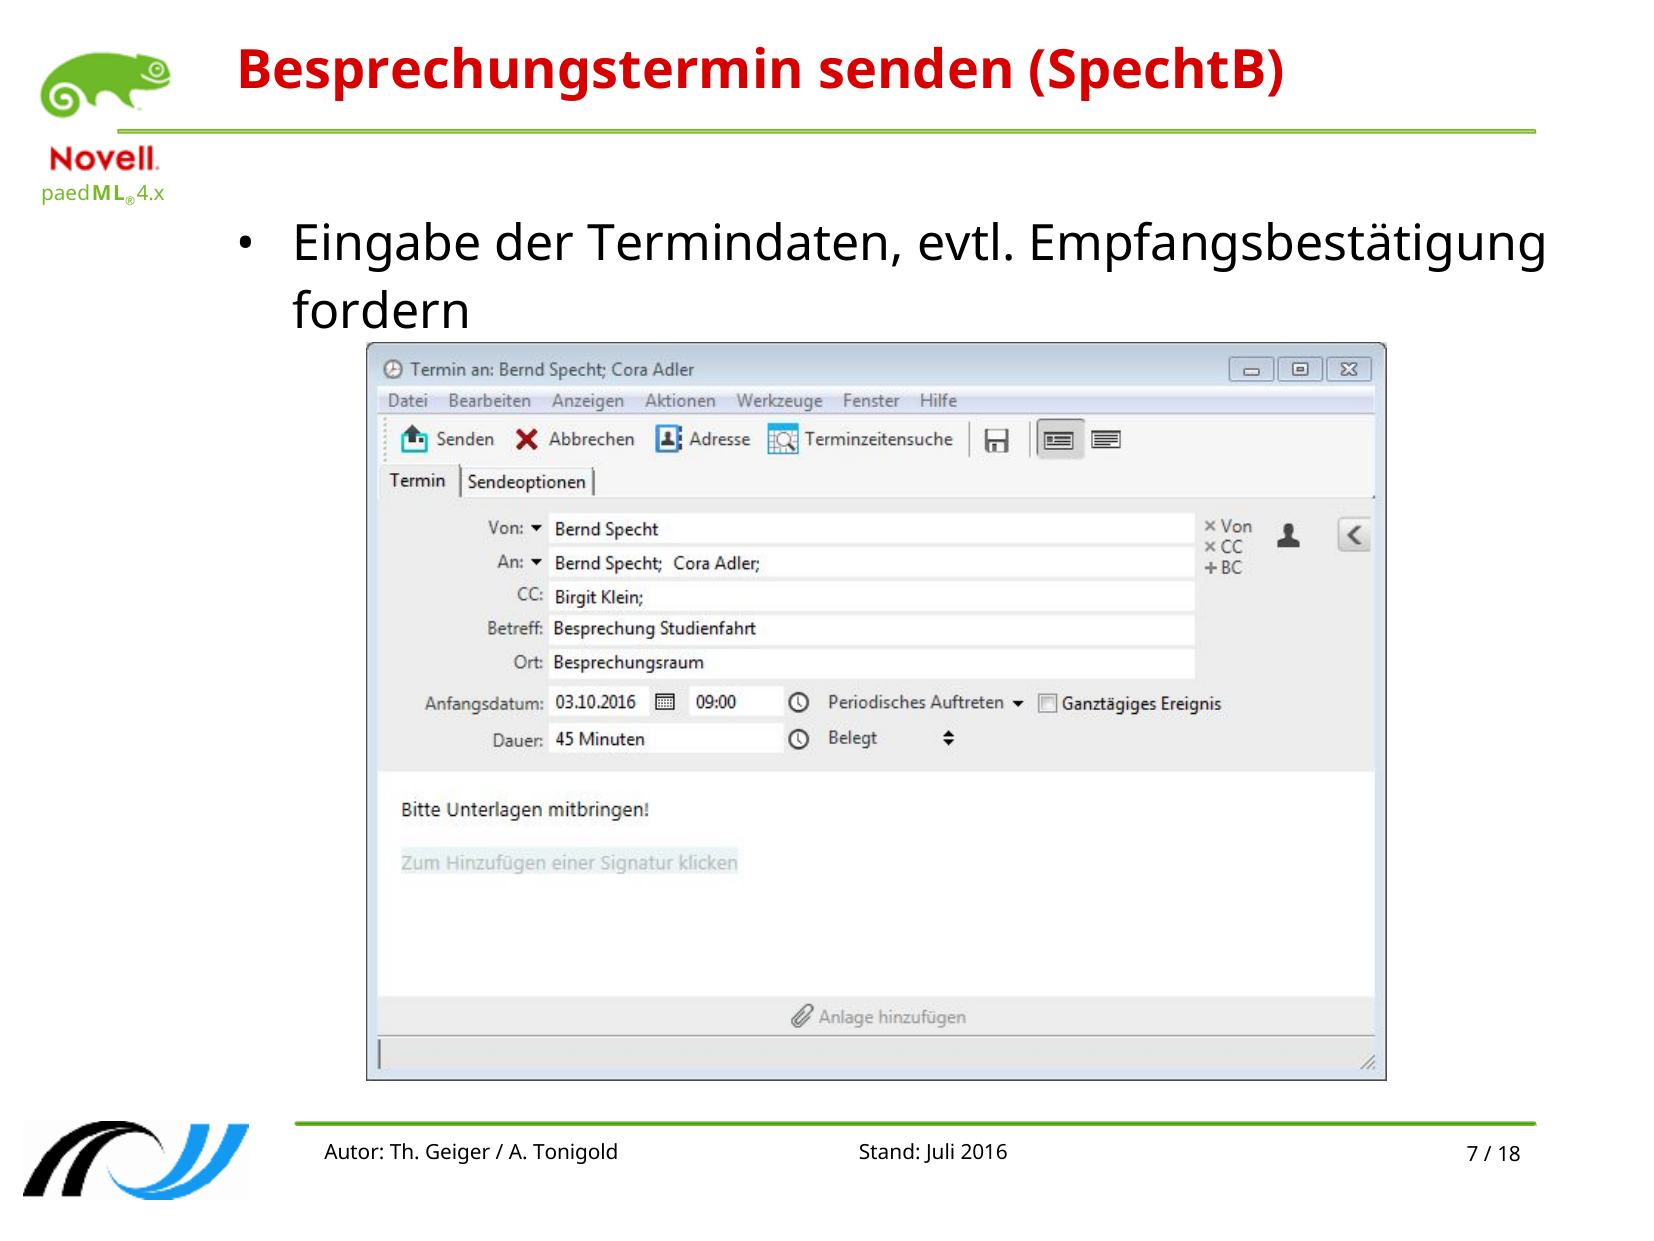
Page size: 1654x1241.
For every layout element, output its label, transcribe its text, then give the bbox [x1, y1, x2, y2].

list Eingabe der Termindaten, evtl. Empfangsbestätigung fordern [236, 206, 1565, 1064]
picture [26, 35, 184, 193]
picture [23, 1121, 249, 1200]
picture [366, 342, 1387, 1081]
title Besprechungstermin senden (SpechtB) [236, 17, 1536, 119]
